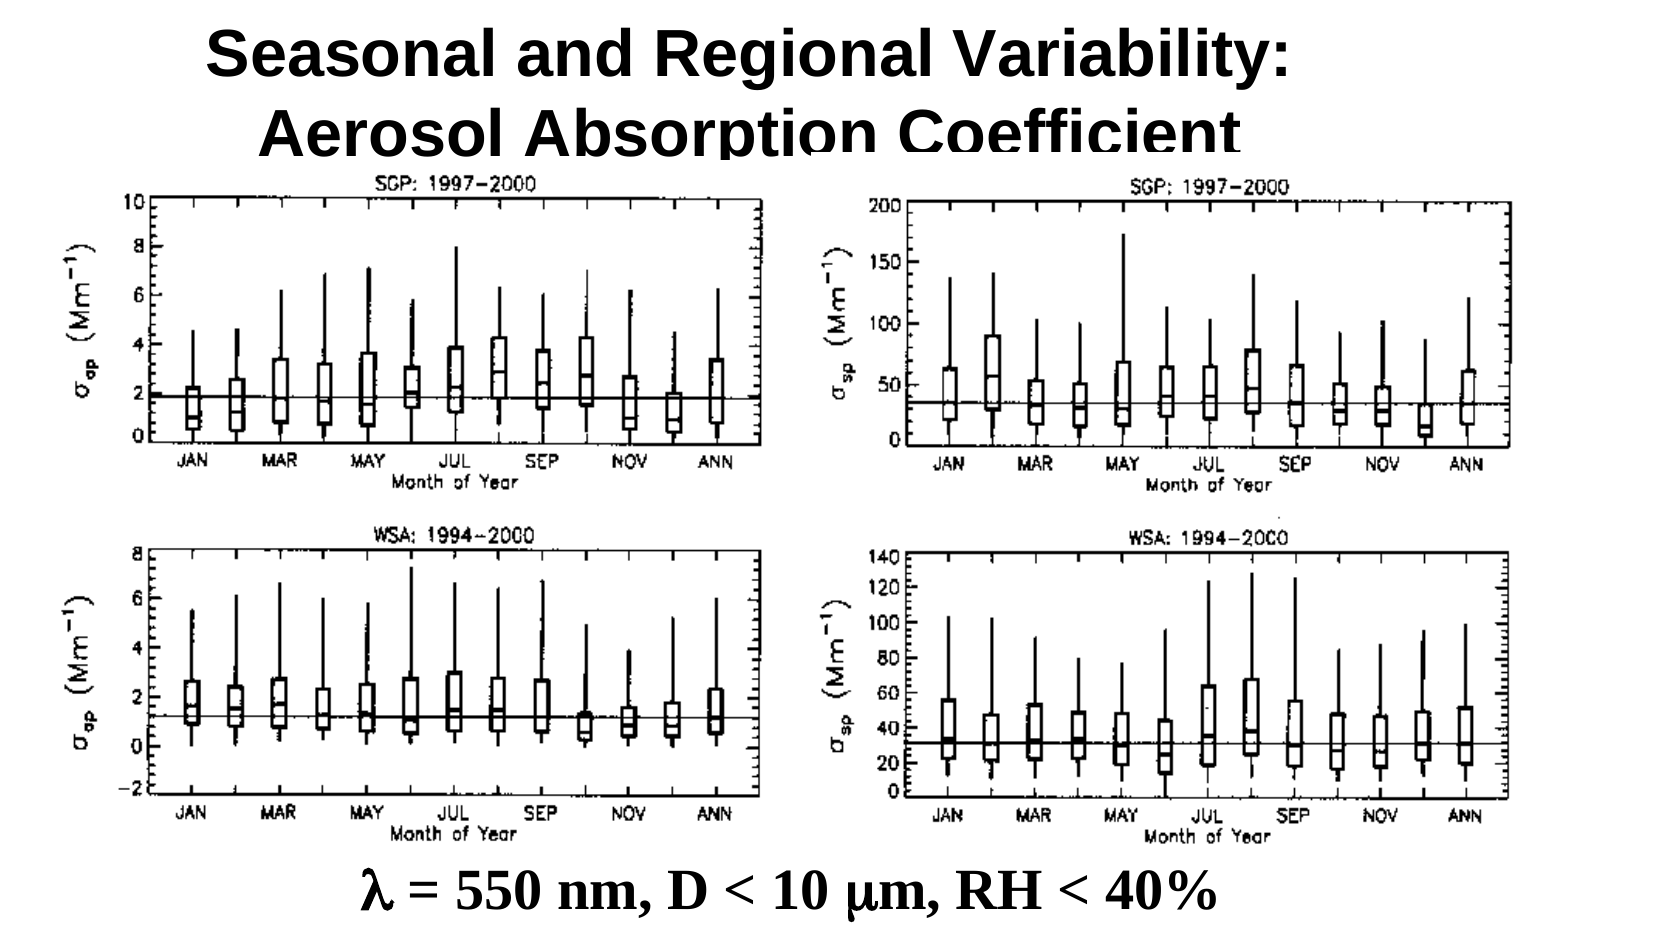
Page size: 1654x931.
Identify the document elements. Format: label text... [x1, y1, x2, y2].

text_box  = 550 nm, D < 10 m, RH < 40% [41, 843, 1542, 929]
picture [811, 152, 1520, 851]
picture [57, 160, 774, 855]
title Seasonal and Regional Variability: Aerosol Absorption Coefficient [0, 2, 1501, 178]
